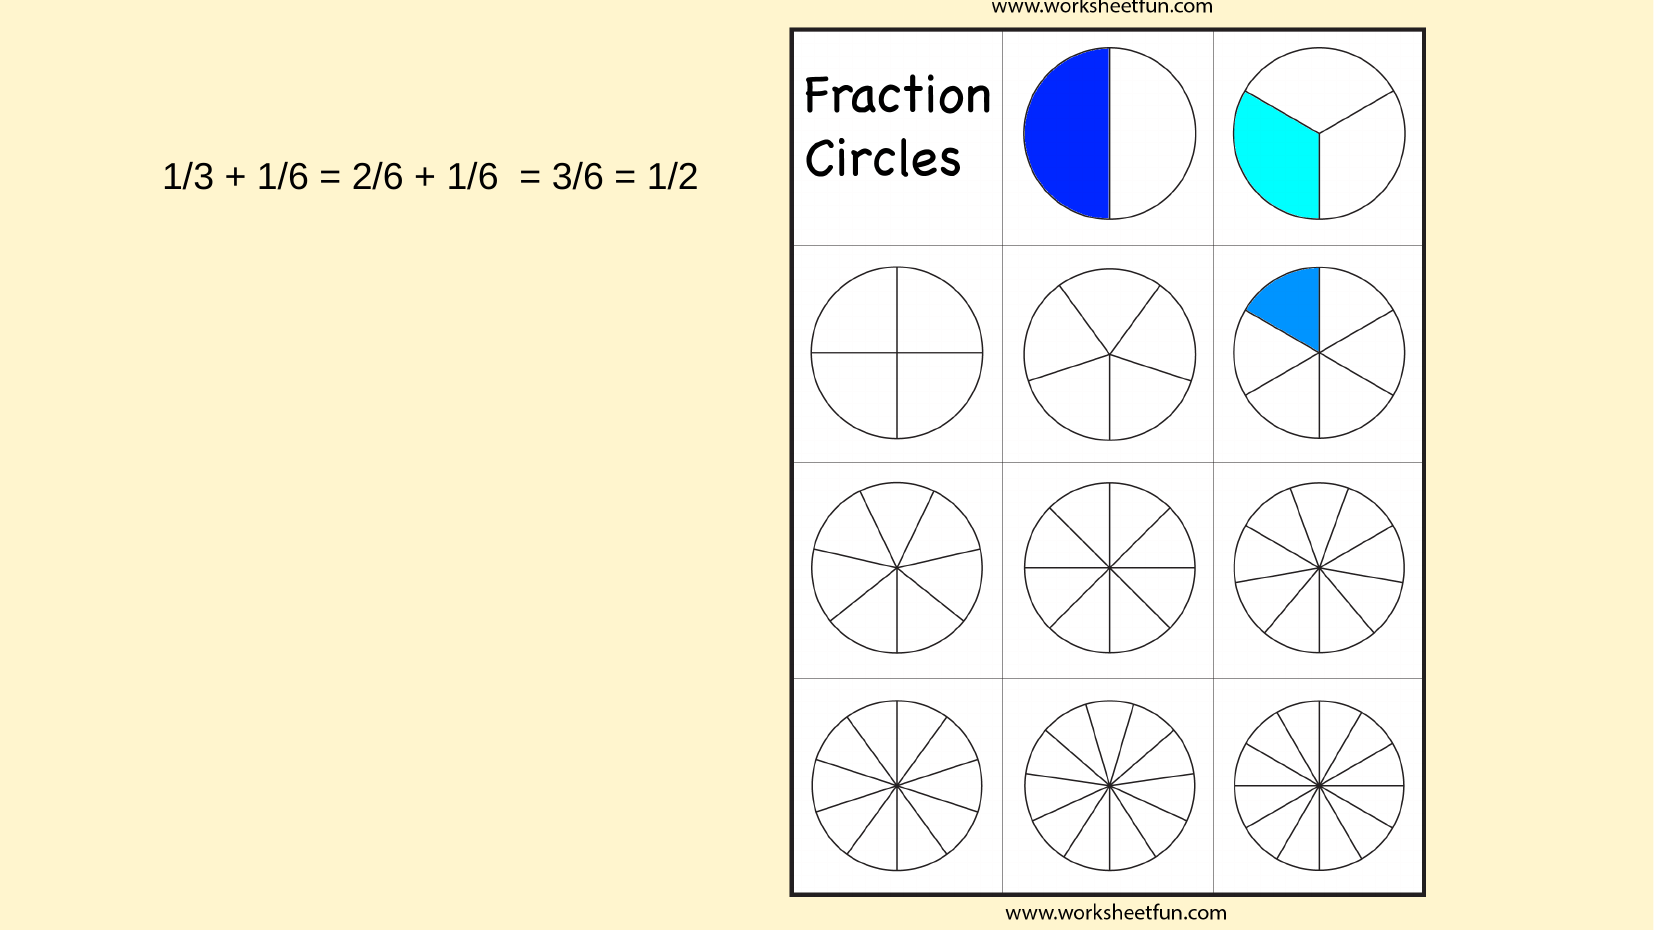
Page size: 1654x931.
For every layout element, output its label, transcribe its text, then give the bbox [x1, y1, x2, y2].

text_box 1/3 + 1/6 = 2/6 + 1/6 = 3/6 = 1/2 [147, 147, 715, 205]
picture [789, 0, 1426, 925]
